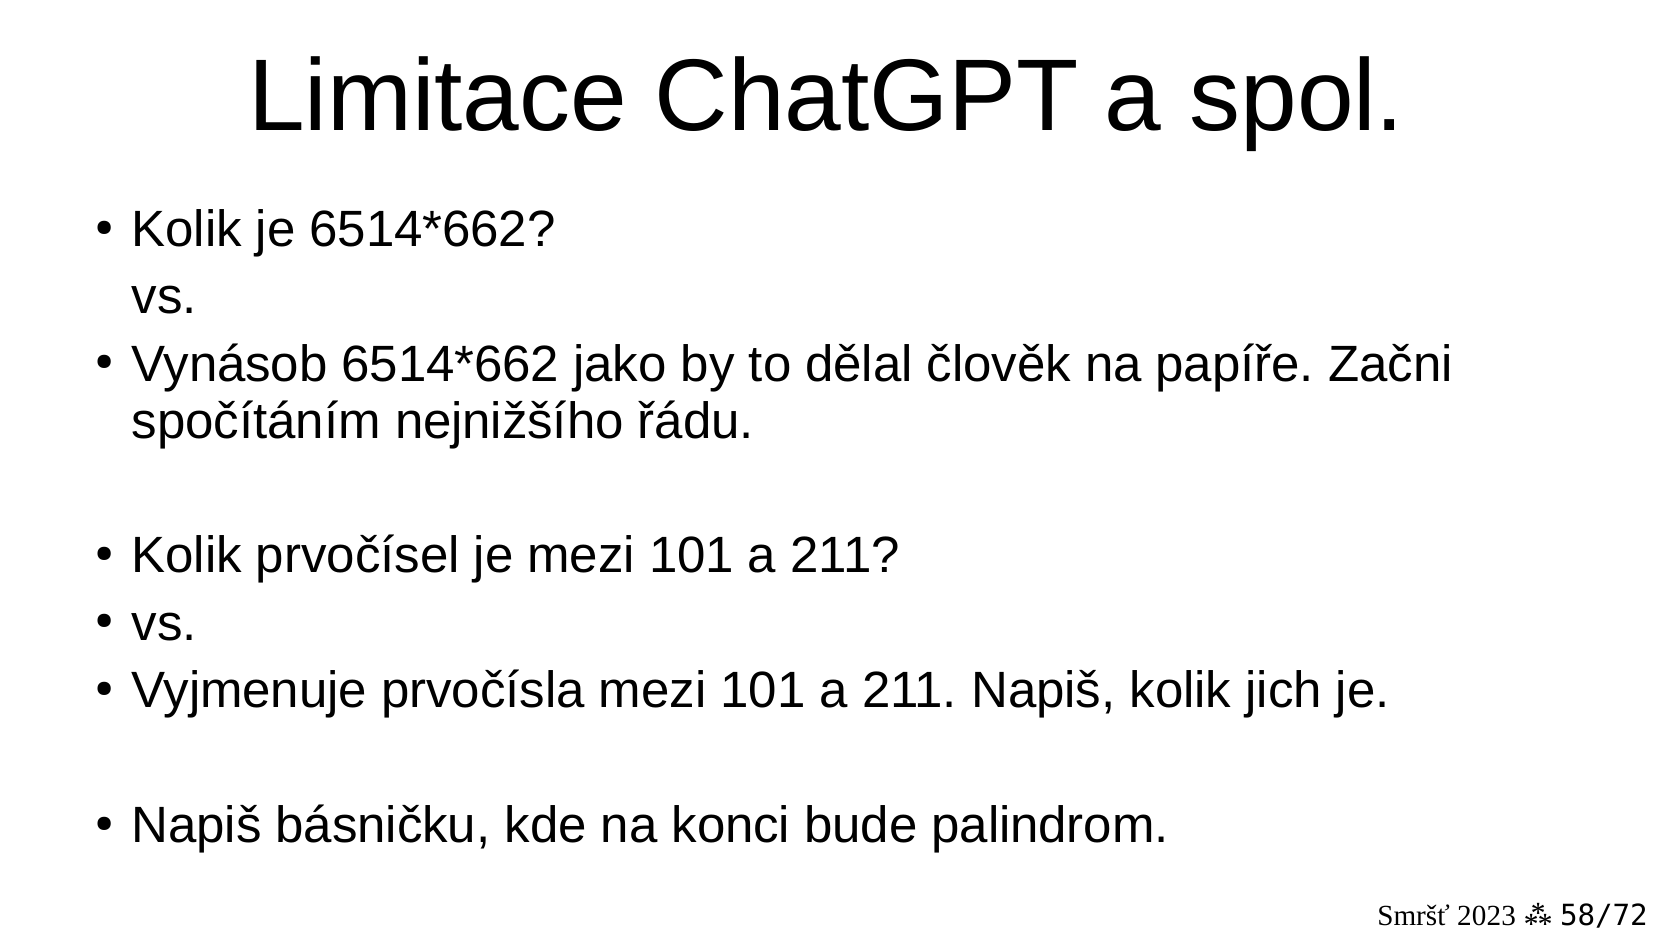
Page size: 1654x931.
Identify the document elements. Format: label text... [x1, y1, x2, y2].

title Limitace ChatGPT a spol. [82, 38, 1571, 153]
list Kolik je 6514*662? vs. Vynásob 6514*662 jako by to dělal člověk na papíře. Začni spočítáním nejnižšího řádu. Kolik prvočísel je mezi 101 a 211? vs. Vyjmenuje prvočísla mezi 101 a 211. Napiš, kolik jich je. Napiš básničku, kde na konci bude palindrom. [82, 200, 1571, 859]
